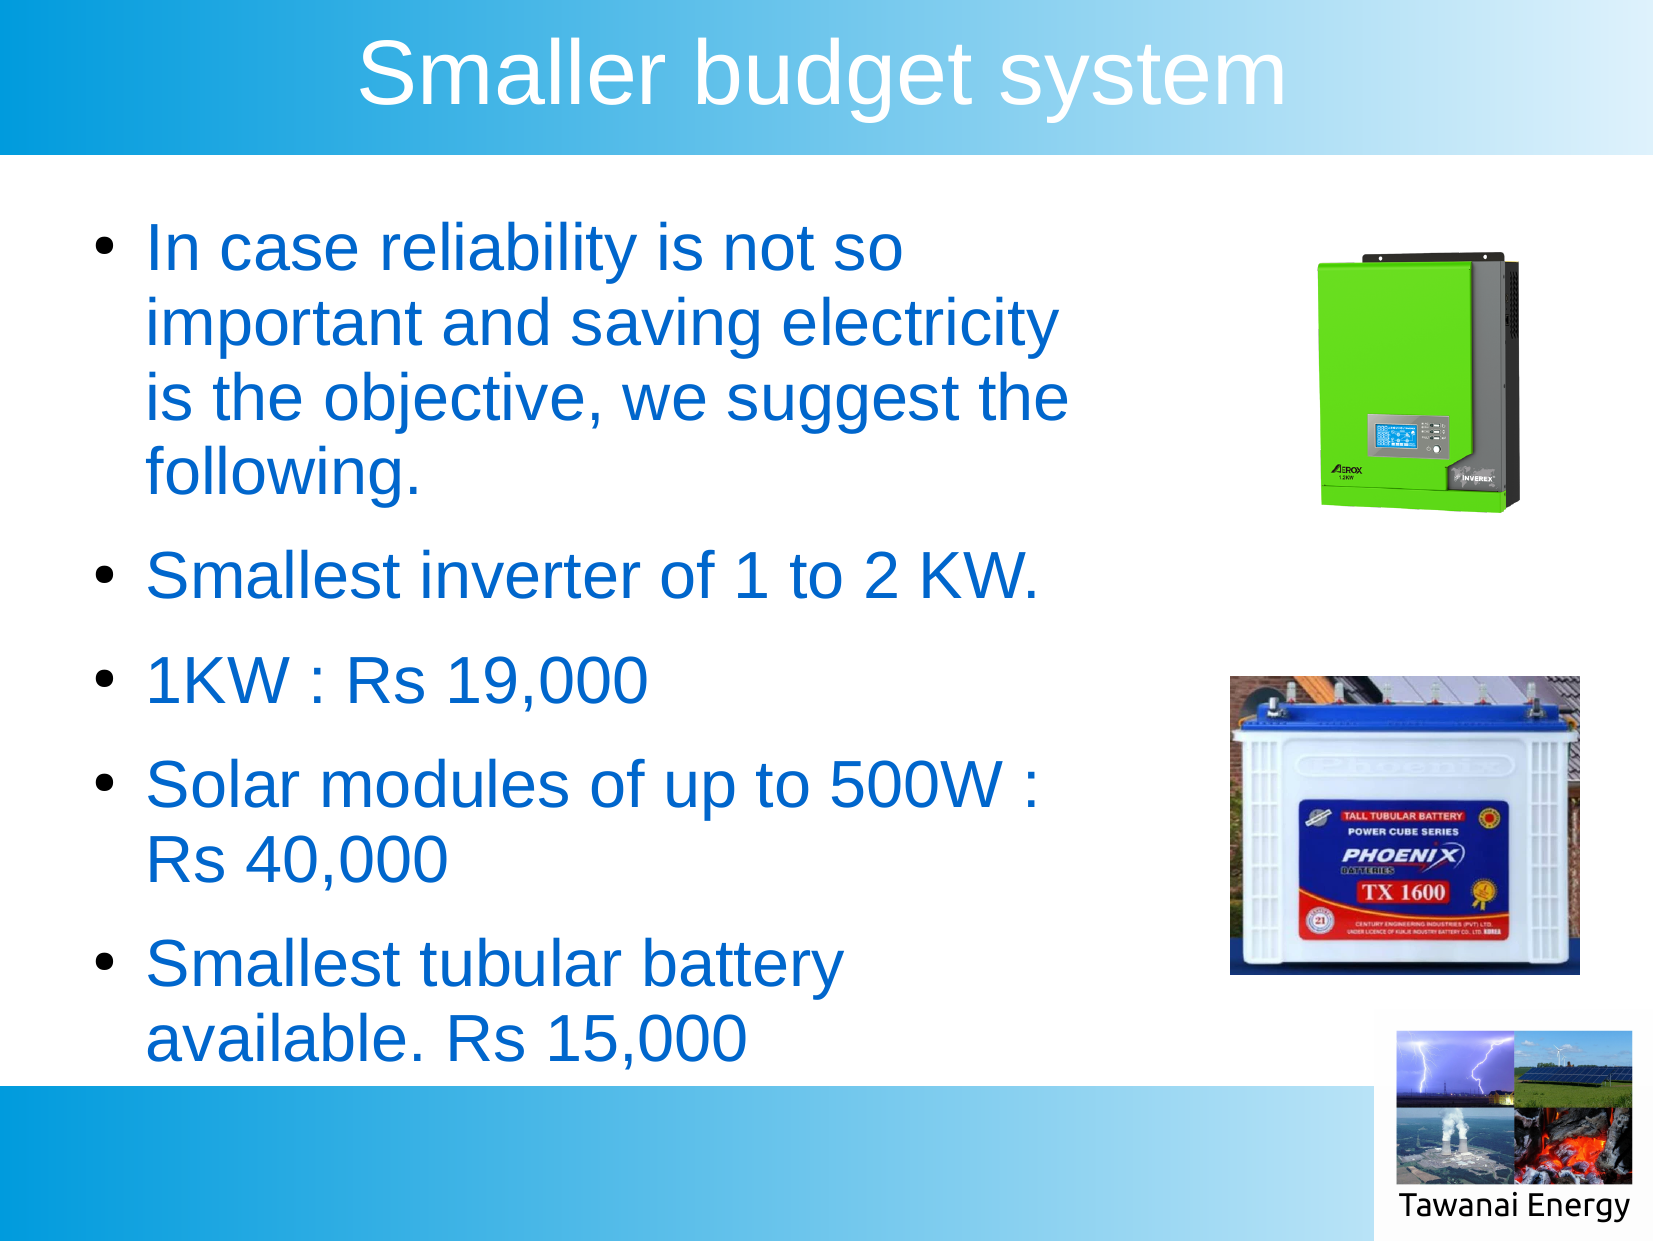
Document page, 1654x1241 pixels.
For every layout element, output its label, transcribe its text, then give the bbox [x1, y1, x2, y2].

title Smaller budget system [79, 20, 1568, 126]
picture [1374, 1009, 1654, 1241]
list In case reliability is not so important and saving electricity is the objective, we suggest the following. Smallest inverter of 1 to 2 KW. 1KW : Rs 19,000 Solar modules of up to 500W : Rs 40,000 Smallest tubular battery available. Rs 15,000 [75, 210, 1096, 796]
picture [1230, 194, 1606, 571]
picture [1230, 676, 1580, 976]
